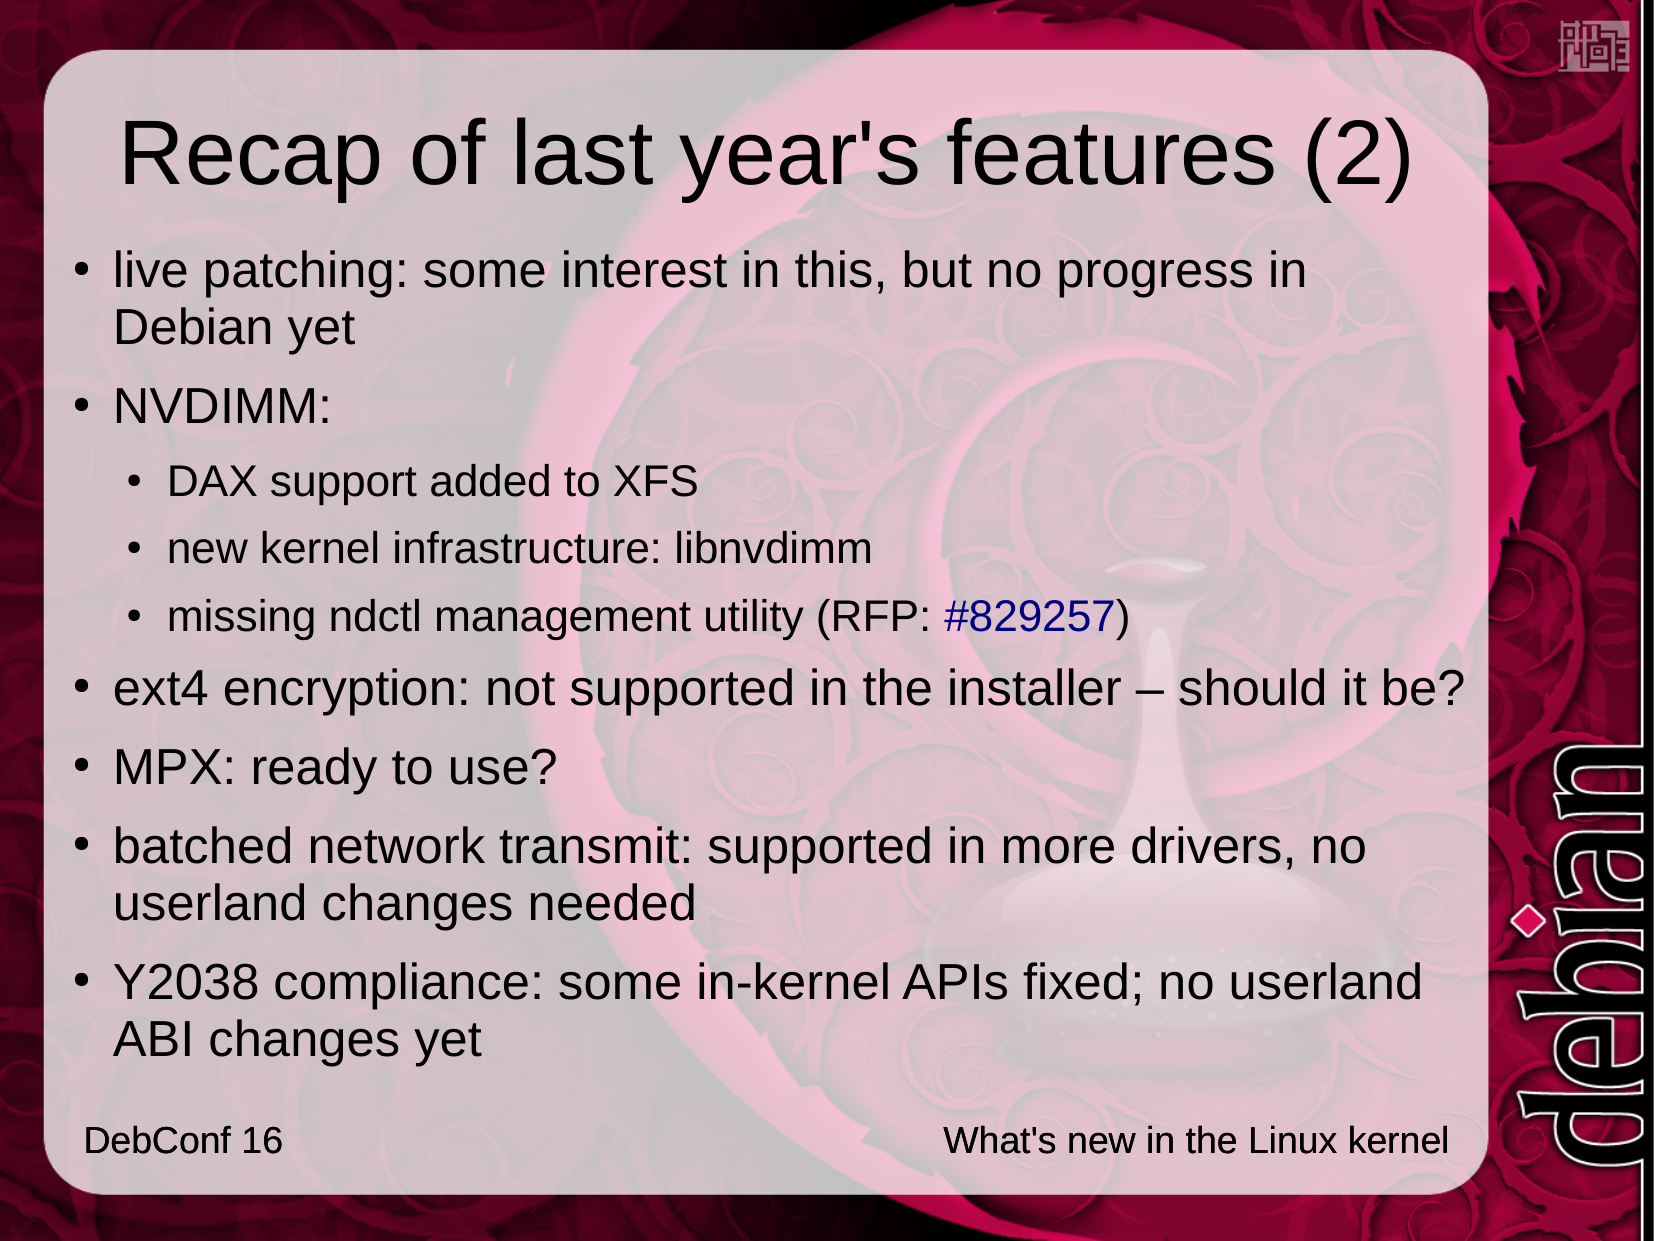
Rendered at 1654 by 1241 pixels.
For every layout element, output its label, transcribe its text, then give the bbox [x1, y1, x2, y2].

title Recap of last year's features (2) [59, 49, 1477, 241]
text_box What's new in the Linux kernel [770, 1112, 1465, 1170]
list live patching: some interest in this, but no progress in Debian yet NVDIMM: DAX support added to XFS new kernel infrastructure: libnvdimm missing ndctl management utility (RFP: #829257) ext4 encryption: not supported in the installer – should it be? MPX: ready to use? batched network transmit: supported in more drivers, no userland changes needed Y2038 compliance: some in-kernel APIs fixed; no userland ABI changes yet [59, 241, 1477, 1109]
picture [0, 0, 1654, 1241]
text_box DebConf 16 [68, 1112, 746, 1170]
